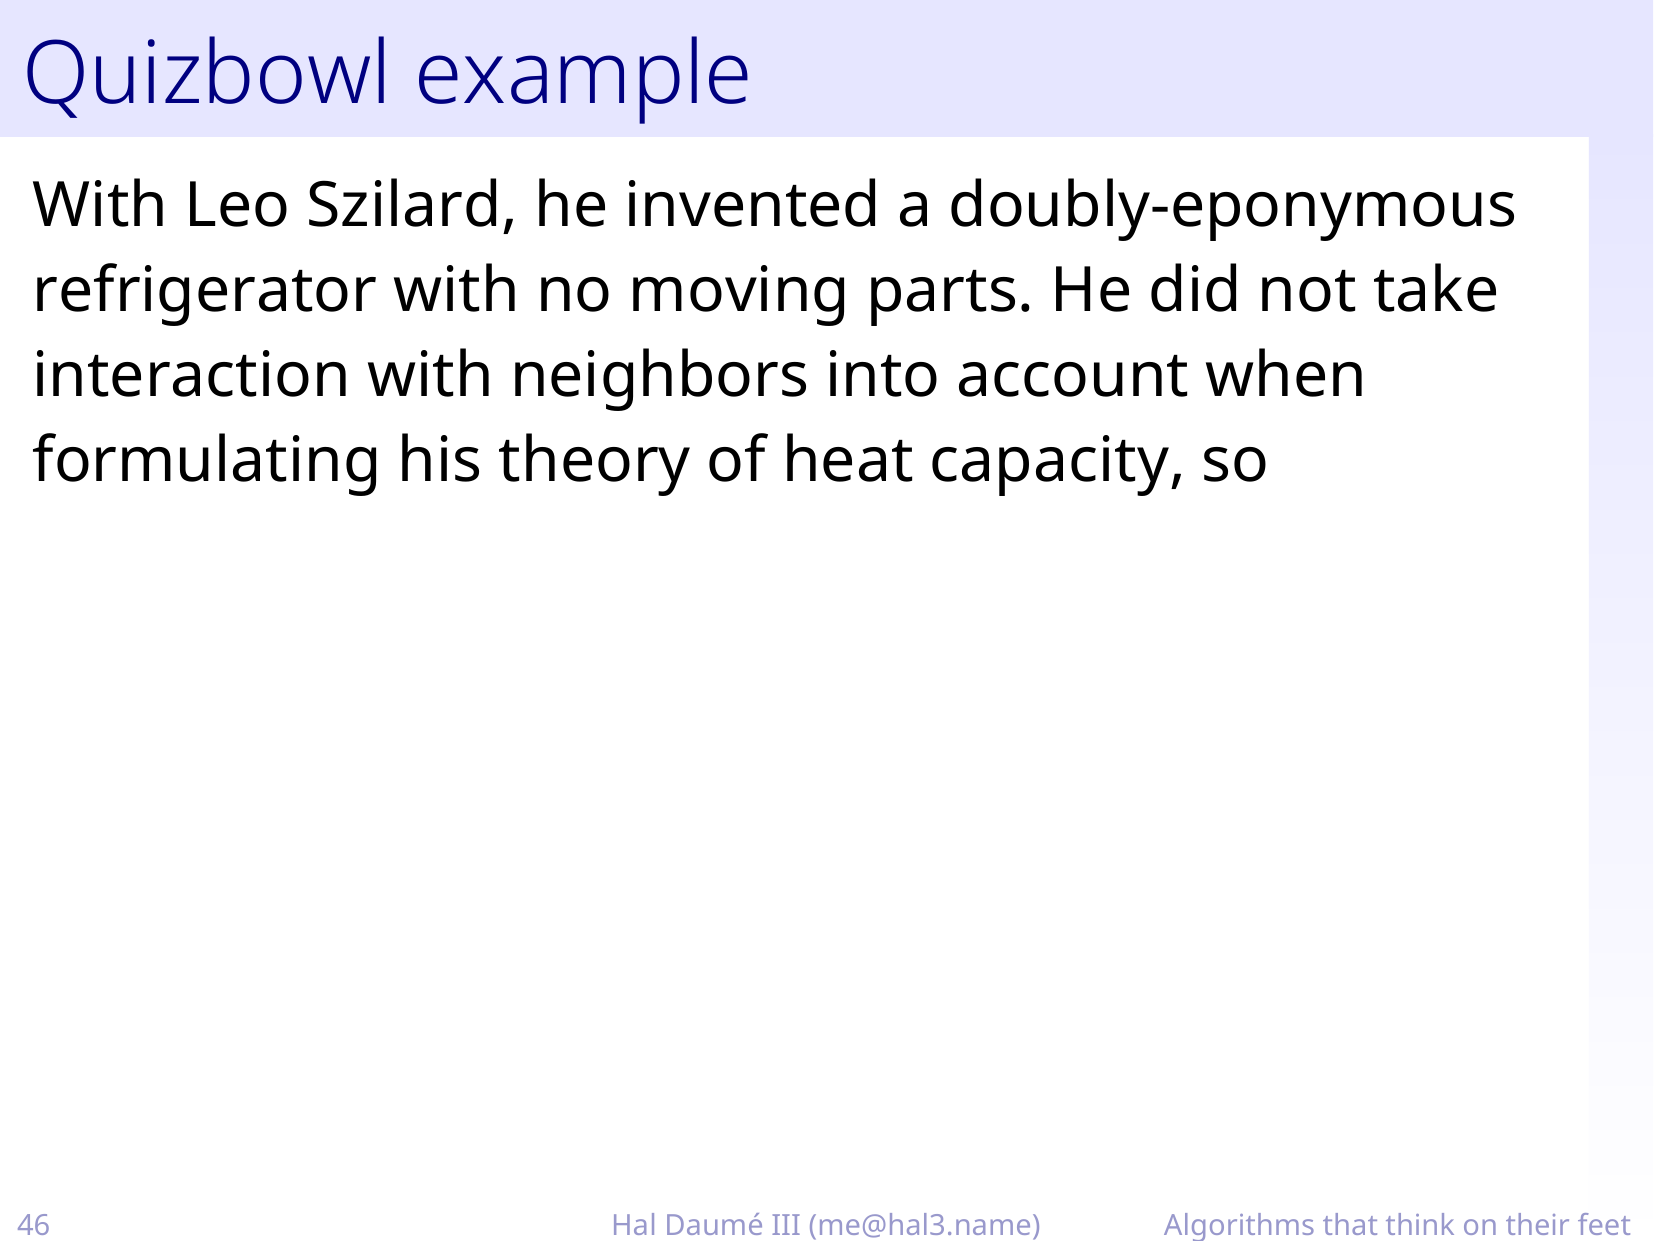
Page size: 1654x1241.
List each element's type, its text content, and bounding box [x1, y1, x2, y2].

list With Leo Szilard, he invented a doubly-eponymous refrigerator with no moving parts. He did not take interaction with neighbors into account when formulating his theory of heat capacity, so [32, 159, 1575, 879]
title Quizbowl example [22, 8, 1639, 131]
